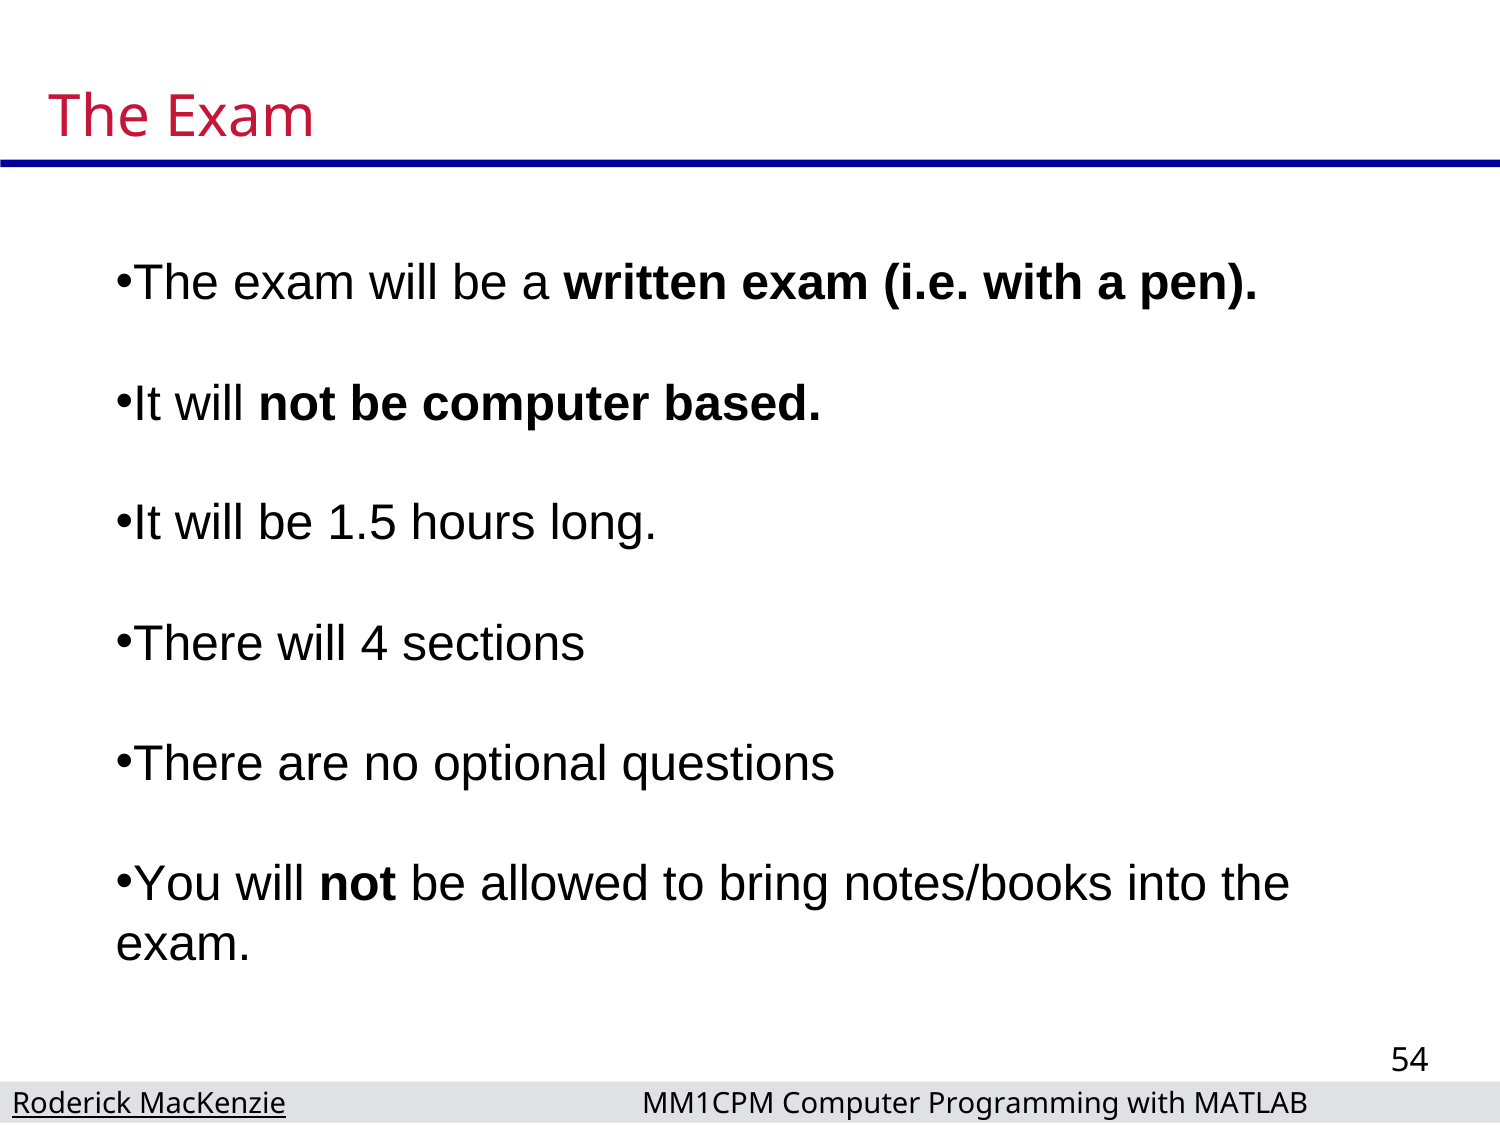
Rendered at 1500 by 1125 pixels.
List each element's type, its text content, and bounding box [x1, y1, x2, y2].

title The Exam [34, 61, 1144, 166]
text_box The exam will be a written exam (i.e. with a pen). It will not be computer based. It will be 1.5 hours long. There will 4 sections There are no optional questions You will not be allowed to bring notes/books into the exam. [100, 242, 1381, 978]
text_box <number> [1375, 1030, 1500, 1101]
